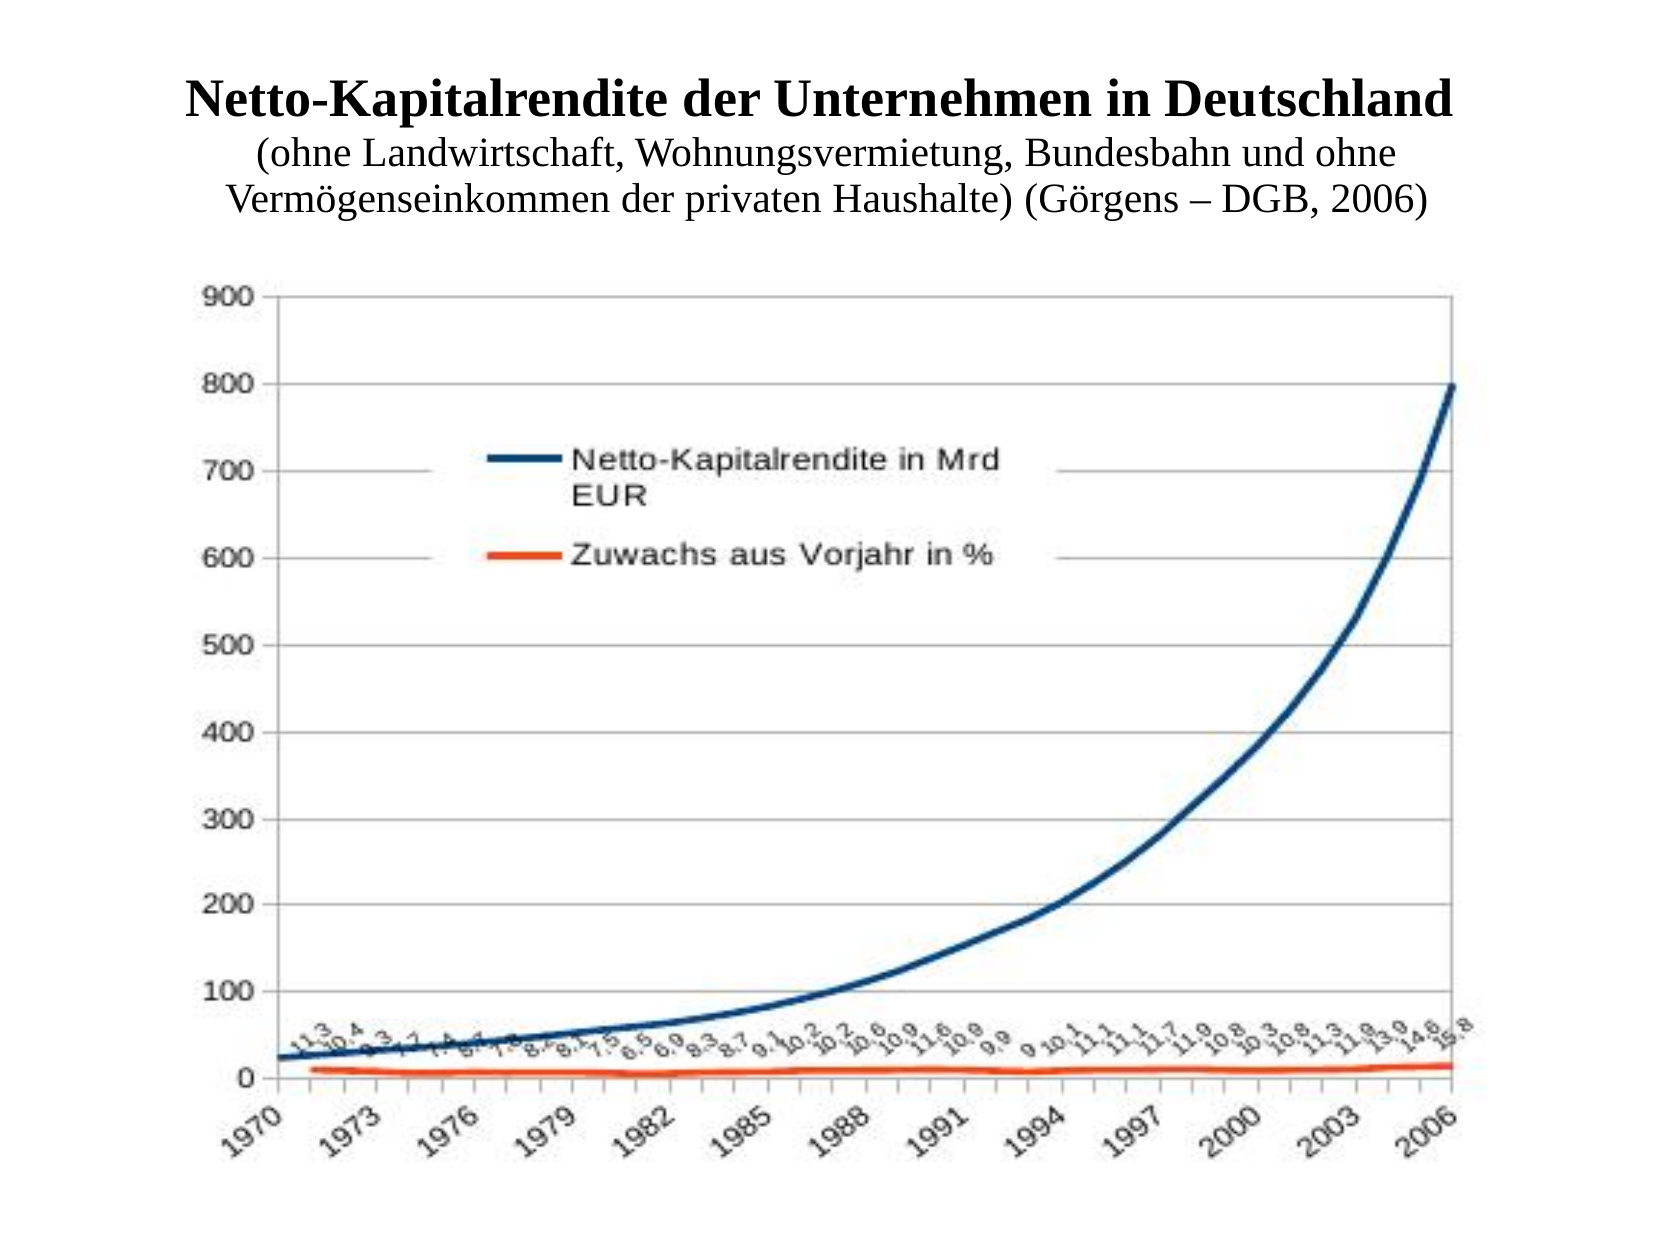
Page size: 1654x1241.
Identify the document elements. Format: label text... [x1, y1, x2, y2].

text_box Netto-Kapitalrendite der Unternehmen in Deutschland (ohne Landwirtschaft, Wohnungsvermietung, Bundesbahn und ohne Vermögenseinkommen der privaten Haushalte) (Görgens – DGB, 2006) [170, 61, 1553, 238]
picture [148, 240, 1506, 1196]
